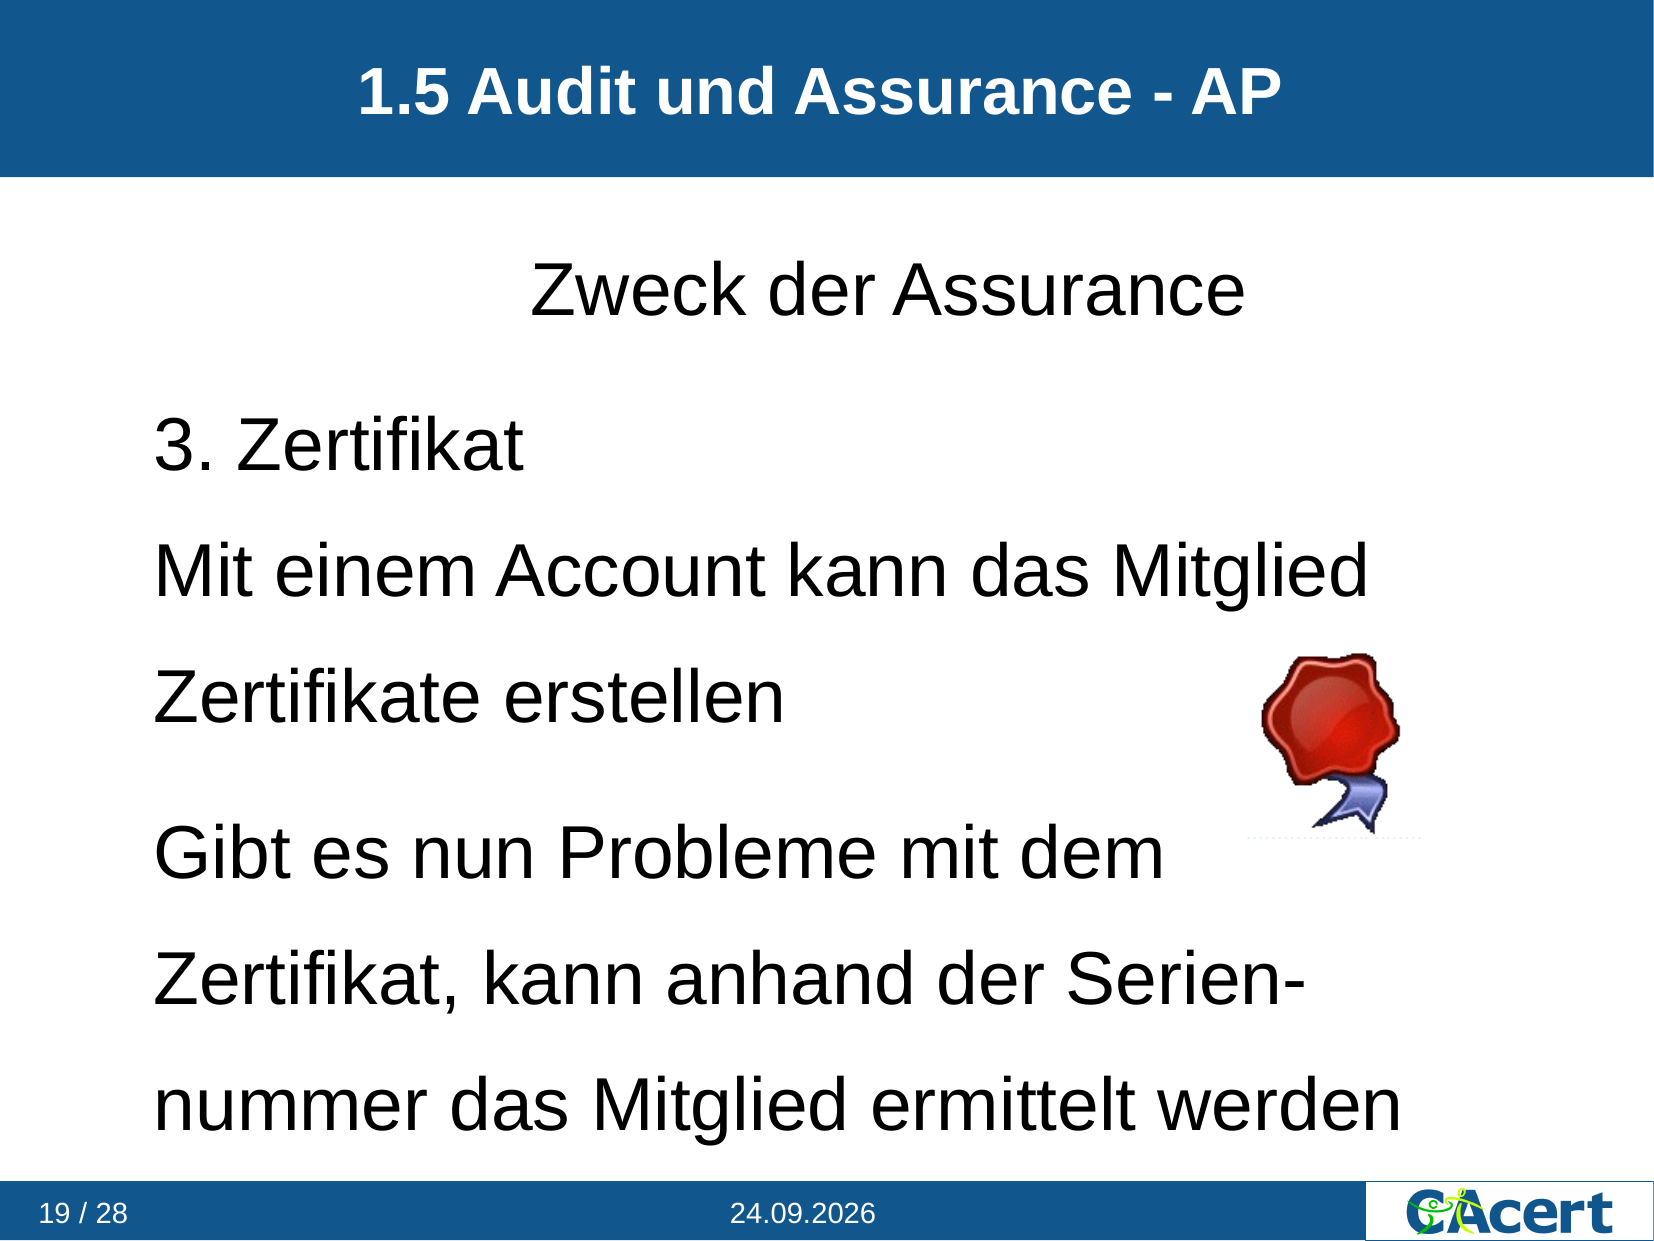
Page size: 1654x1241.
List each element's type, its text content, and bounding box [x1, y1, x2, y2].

title 1.5 Audit und Assurance - AP [76, 17, 1565, 166]
list Zweck der Assurance 3. Zertifikat Mit einem Account kann das Mitglied Zertifikate erstellen Gibt es nun Probleme mit dem Zertifikat, kann anhand der Serien- nummer das Mitglied ermittelt werden [82, 205, 1625, 1105]
picture [1240, 649, 1430, 839]
picture [1406, 1187, 1613, 1235]
